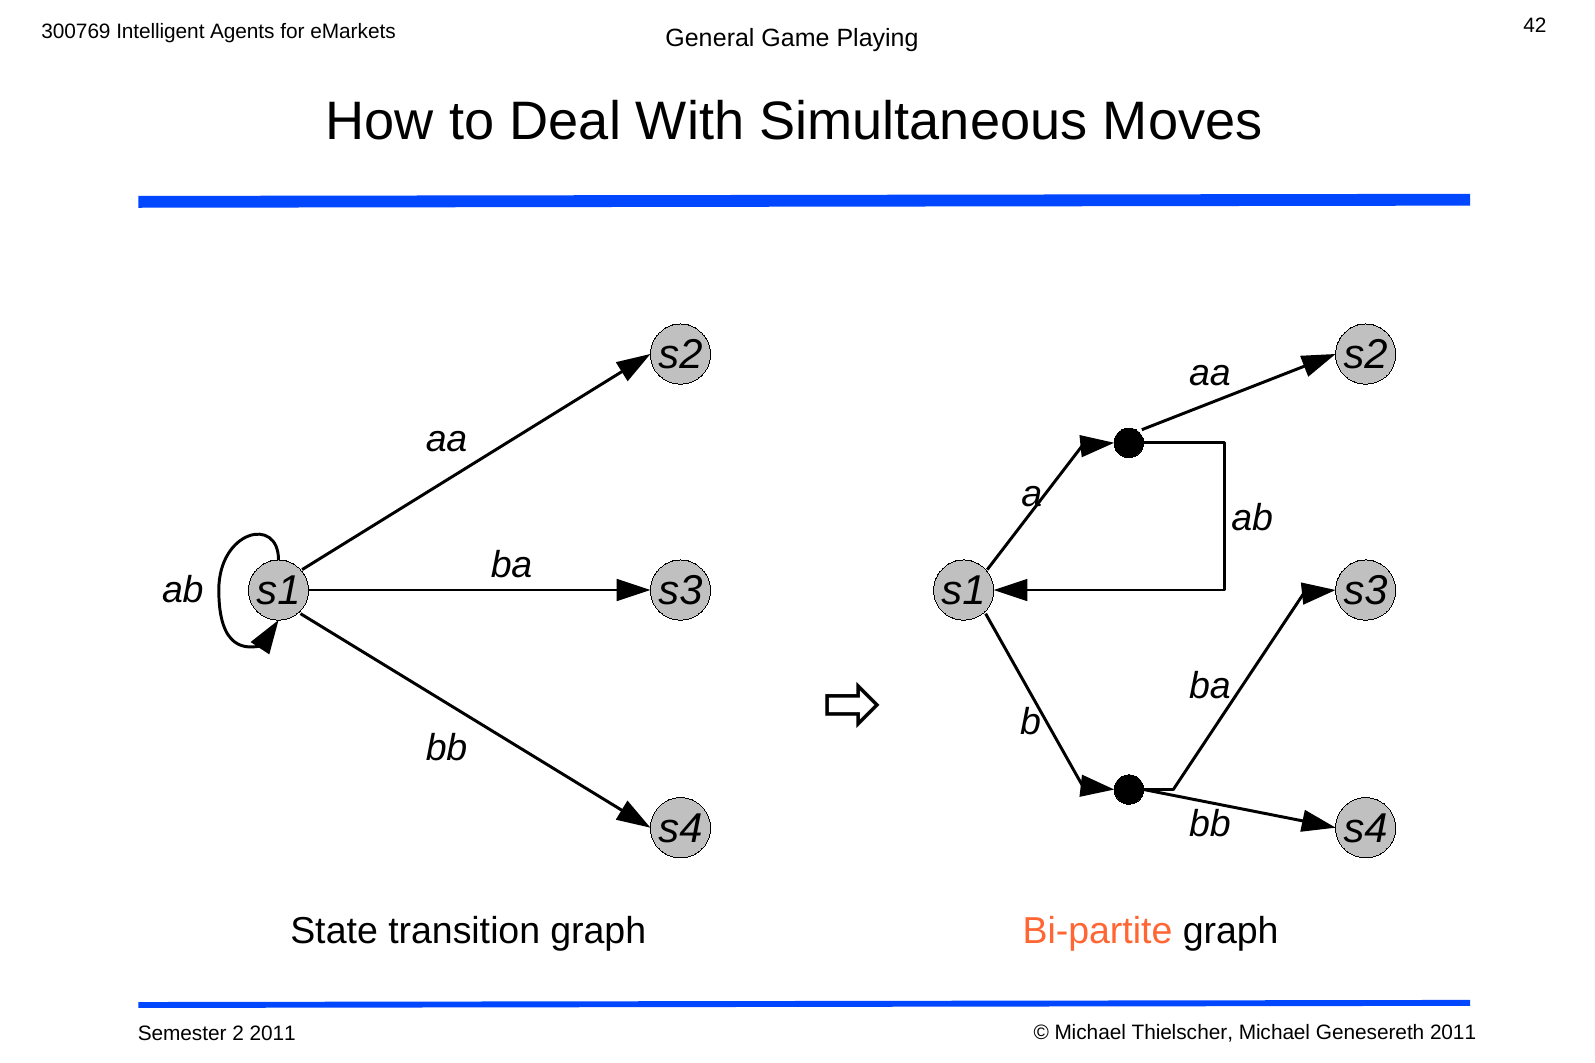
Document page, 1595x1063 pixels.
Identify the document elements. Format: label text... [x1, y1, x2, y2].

text_box s4 [650, 797, 711, 858]
text_box a [1021, 472, 1054, 515]
text_box ba [1189, 664, 1237, 707]
text_box s2 [1335, 323, 1396, 385]
text_box aa [425, 416, 473, 459]
text_box [1114, 428, 1144, 458]
text_box s3 [650, 559, 711, 621]
text_box aa [1189, 351, 1237, 394]
title How to Deal With Simultaneous Moves [114, 51, 1476, 190]
text_box ab [162, 568, 210, 611]
list Bi-partite graph [1005, 909, 1494, 968]
text_box s1 [248, 560, 309, 621]
text_box bb [425, 726, 473, 769]
list State transition graph [272, 909, 762, 968]
text_box s3 [1335, 559, 1396, 621]
text_box ba [490, 543, 539, 587]
text_box s1 [933, 559, 994, 621]
list  [801, 680, 984, 774]
text_box bb [1189, 802, 1237, 845]
text_box ab [1231, 496, 1287, 539]
text_box [1114, 774, 1144, 805]
text_box s2 [650, 323, 711, 385]
text_box bb [1220, 802, 1237, 806]
text_box b [1019, 700, 1053, 743]
text_box s4 [1335, 797, 1396, 858]
